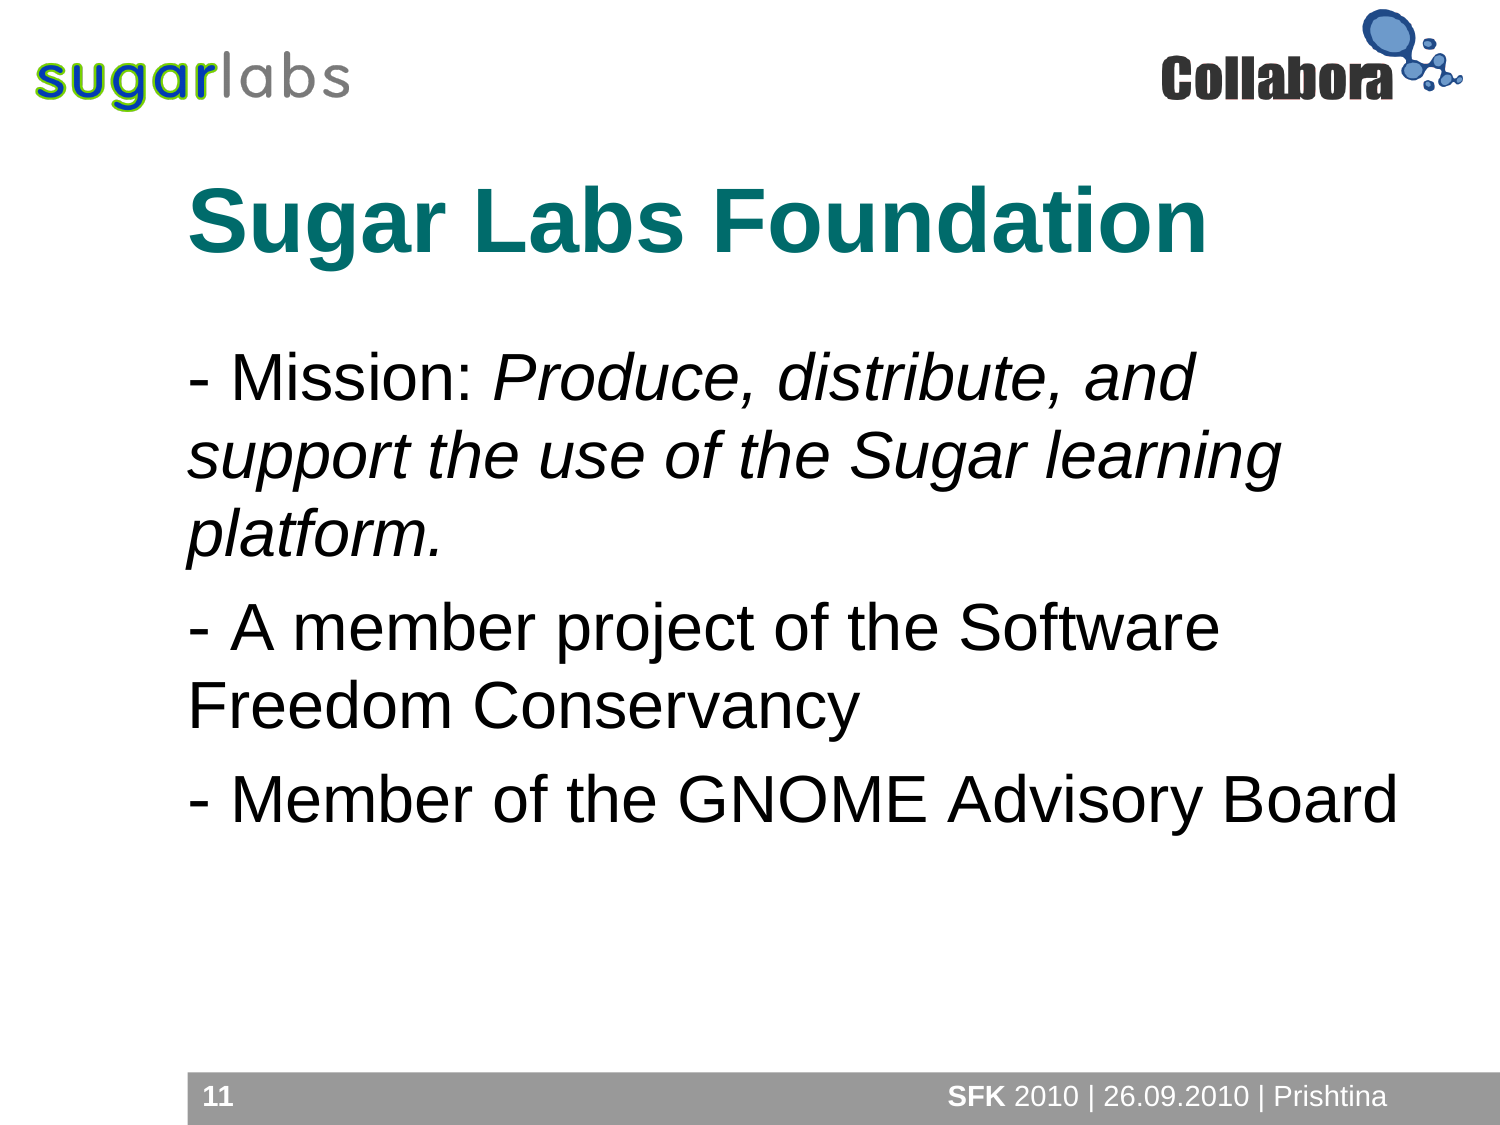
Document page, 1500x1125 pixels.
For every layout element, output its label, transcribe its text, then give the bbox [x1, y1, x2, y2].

picture [35, 51, 349, 112]
picture [1162, 9, 1463, 80]
title Sugar Labs Foundation [187, 80, 1500, 344]
list Mission: Produce, distribute, and support the use of the Sugar learning platform. A member project of the Software Freedom Conservancy Member of the GNOME Advisory Board [187, 337, 1425, 1042]
